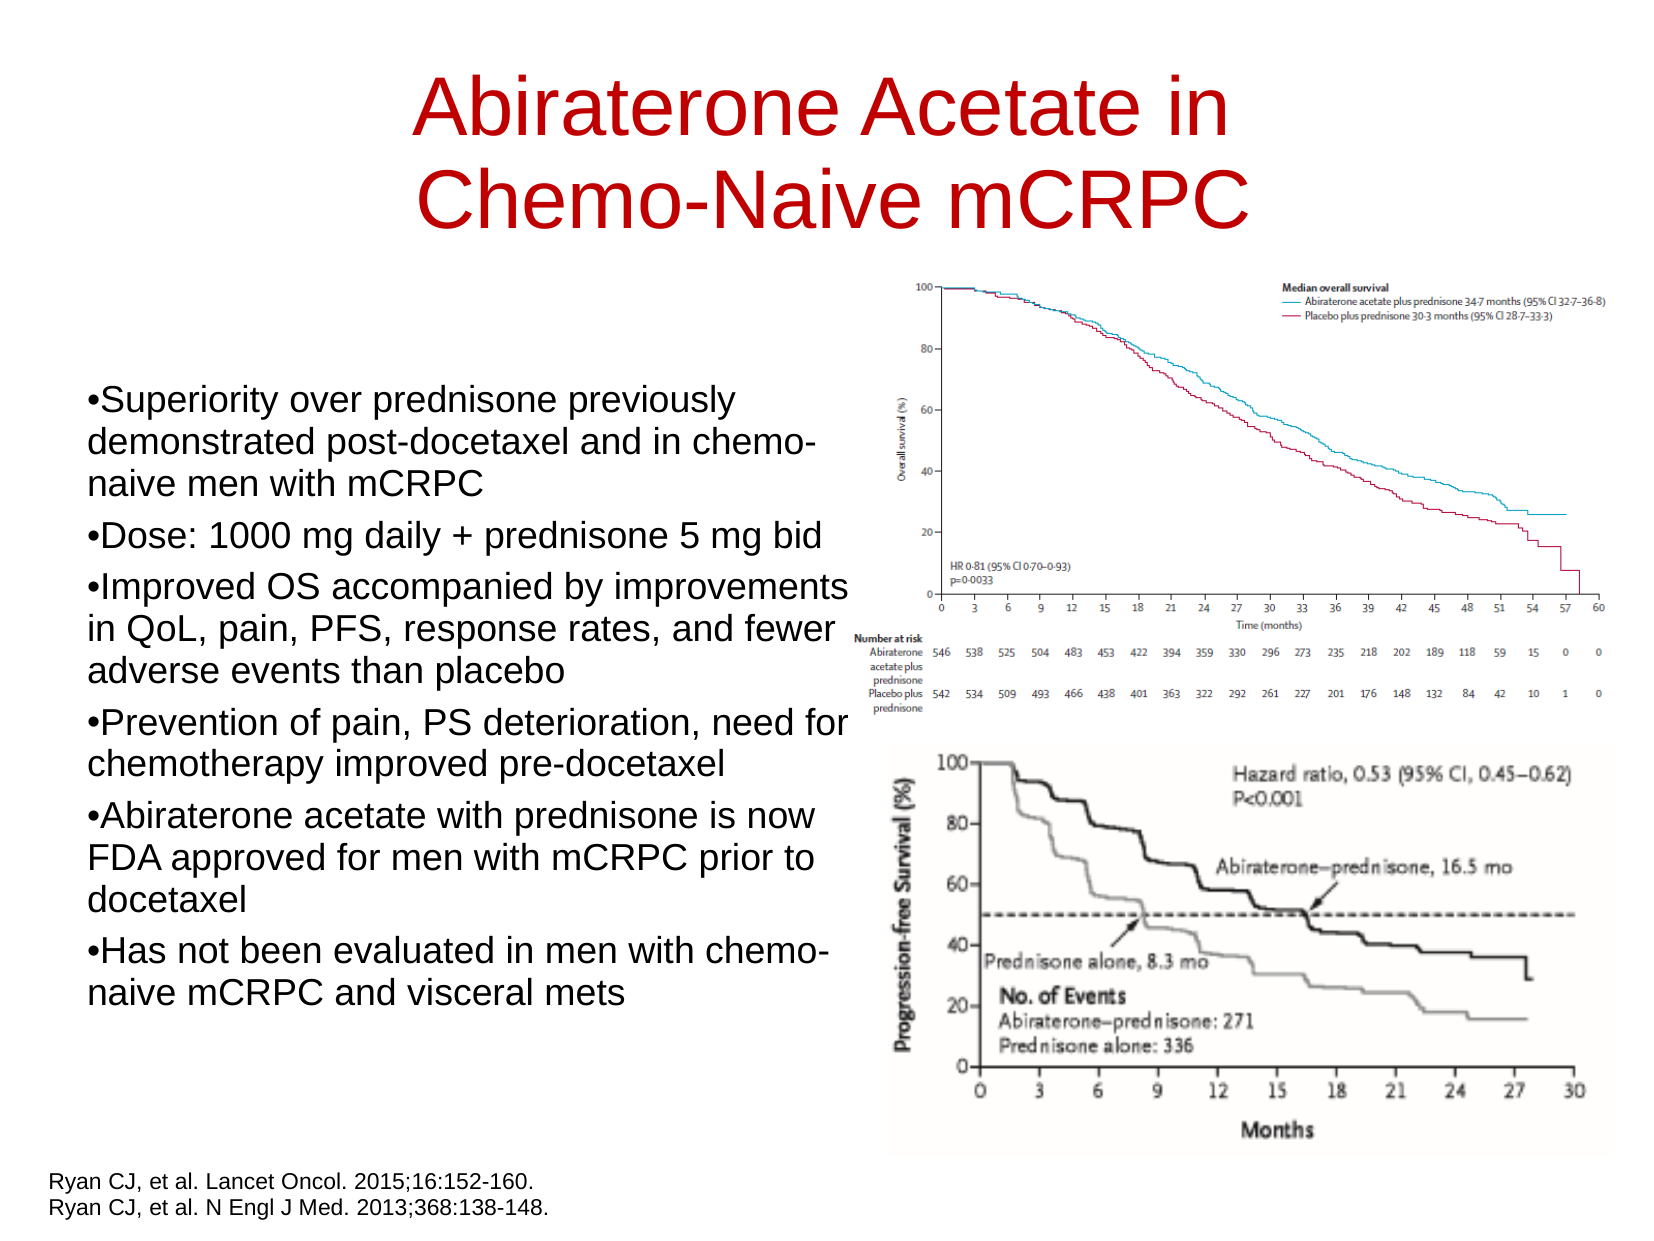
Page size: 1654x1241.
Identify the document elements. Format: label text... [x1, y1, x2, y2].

text_box Superiority over prednisone previously demonstrated post-docetaxel and in chemo-naive men with mCRPC Dose: 1000 mg daily + prednisone 5 mg bid Improved OS accompanied by improvements in QoL, pain, PFS, response rates, and fewer adverse events than placebo Prevention of pain, PS deterioration, need for chemotherapy improved pre-docetaxel Abiraterone acetate with prednisone is now FDA approved for men with mCRPC prior to docetaxel Has not been evaluated in men with chemo-naive mCRPC and visceral mets [72, 371, 886, 1061]
text_box Ryan CJ, et al. Lancet Oncol. 2015;16:152-160. Ryan CJ, et al. N Engl J Med. 2013;368:138-148. [33, 1161, 1309, 1228]
picture [848, 275, 1611, 722]
picture [885, 742, 1616, 1157]
text_box Abiraterone Acetate in Chemo-Naive mCRPC [27, 34, 1640, 272]
